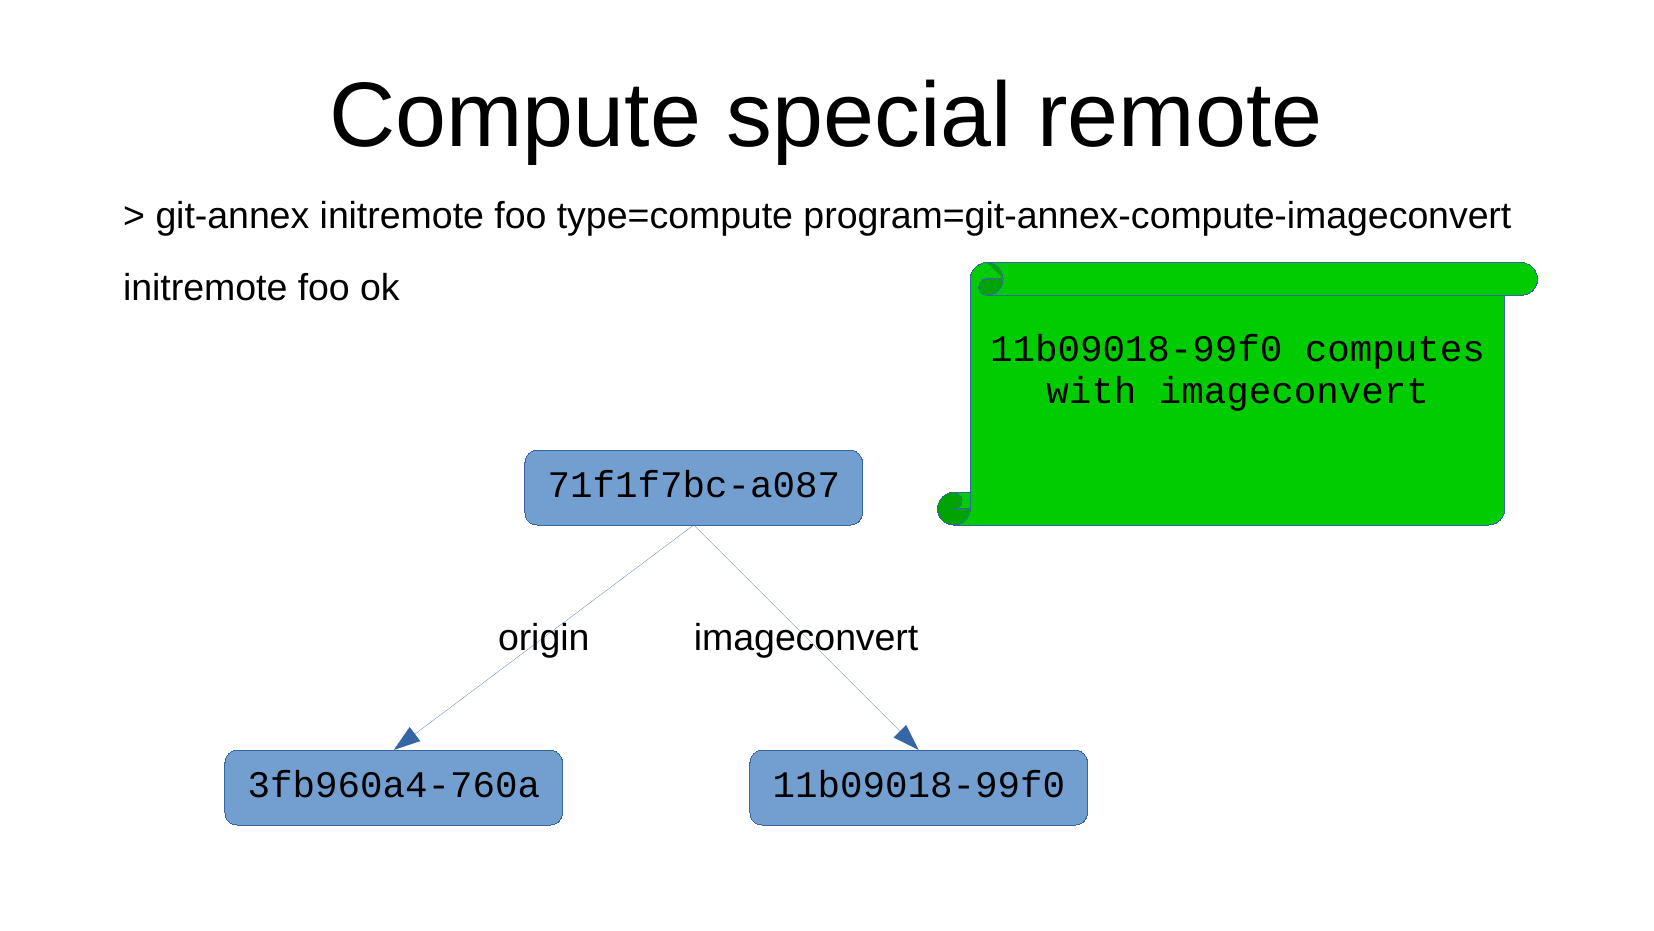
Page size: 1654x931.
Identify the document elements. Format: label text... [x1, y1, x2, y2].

text_box 11b09018-99f0 [749, 750, 1088, 826]
text_box 11b09018-99f0 computes with imageconvert [954, 316, 1505, 526]
text_box 3fb960a4-760a [224, 750, 563, 826]
title Compute special remote [82, 37, 1571, 193]
text_box > git-annex initremote foo type=compute program=git-annex-compute-imageconvert initremote foo ok [37, 187, 1538, 316]
text_box 71f1f7bc-a087 [524, 450, 863, 526]
